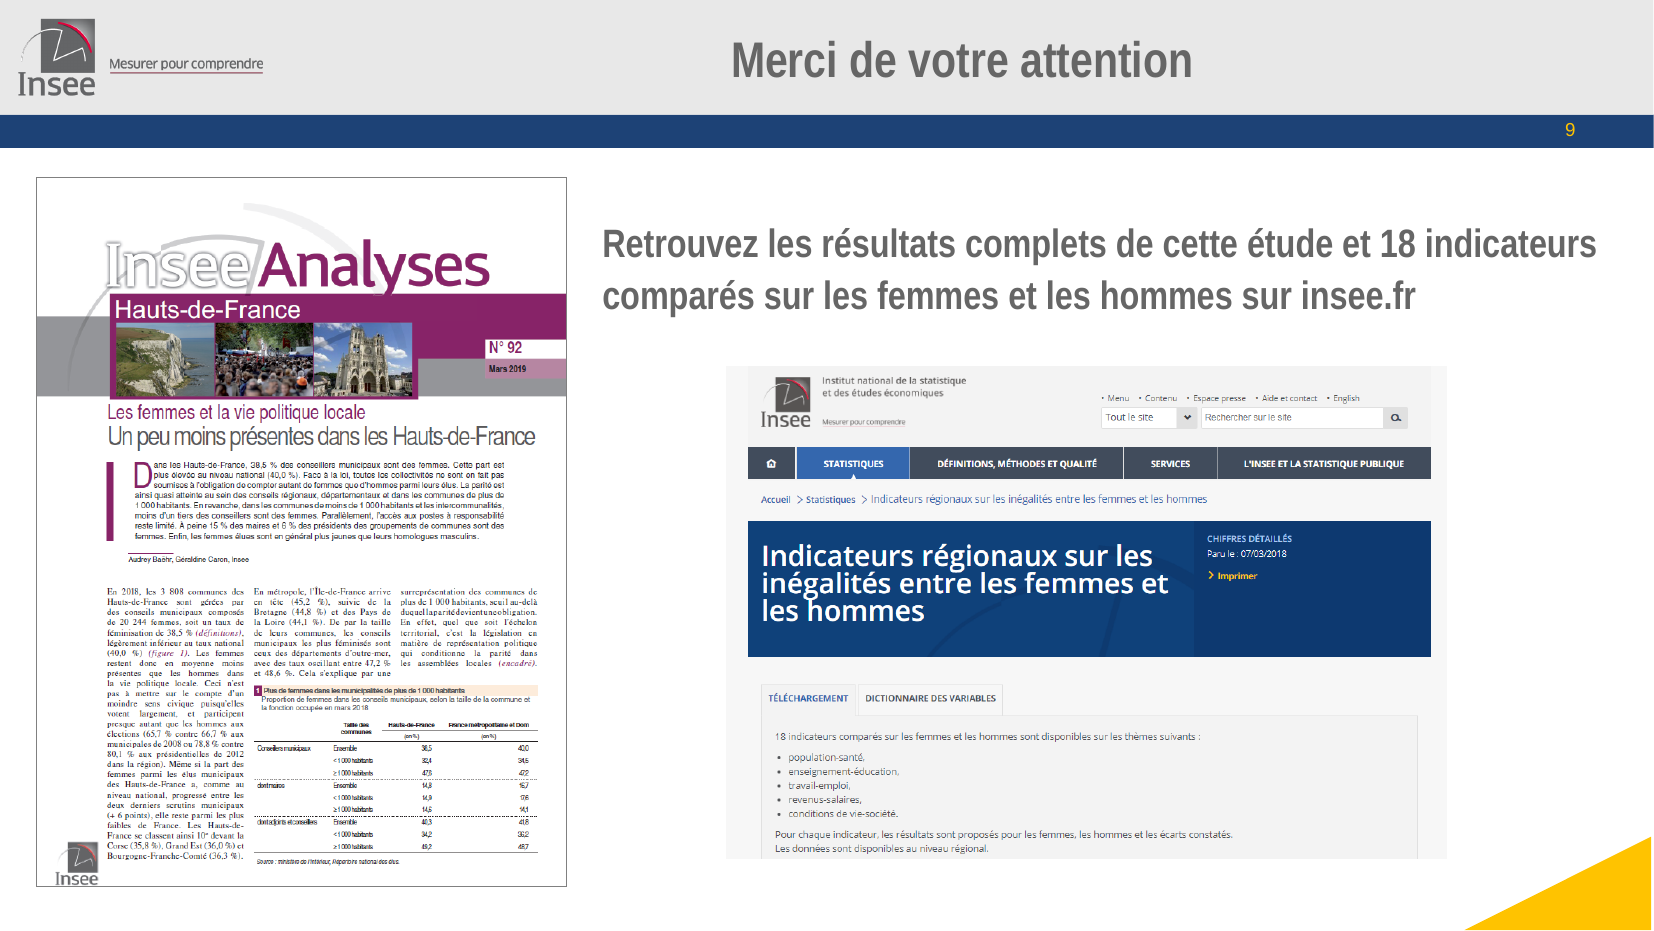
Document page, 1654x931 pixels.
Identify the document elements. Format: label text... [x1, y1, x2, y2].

title Retrouvez les résultats complets de cette étude et 18 indicateurs comparés sur les femmes et les hommes sur insee.fr [602, 165, 1619, 367]
picture [14, 0, 263, 99]
picture [726, 366, 1447, 860]
title Merci de votre attention [271, 0, 1654, 119]
picture [36, 177, 567, 887]
